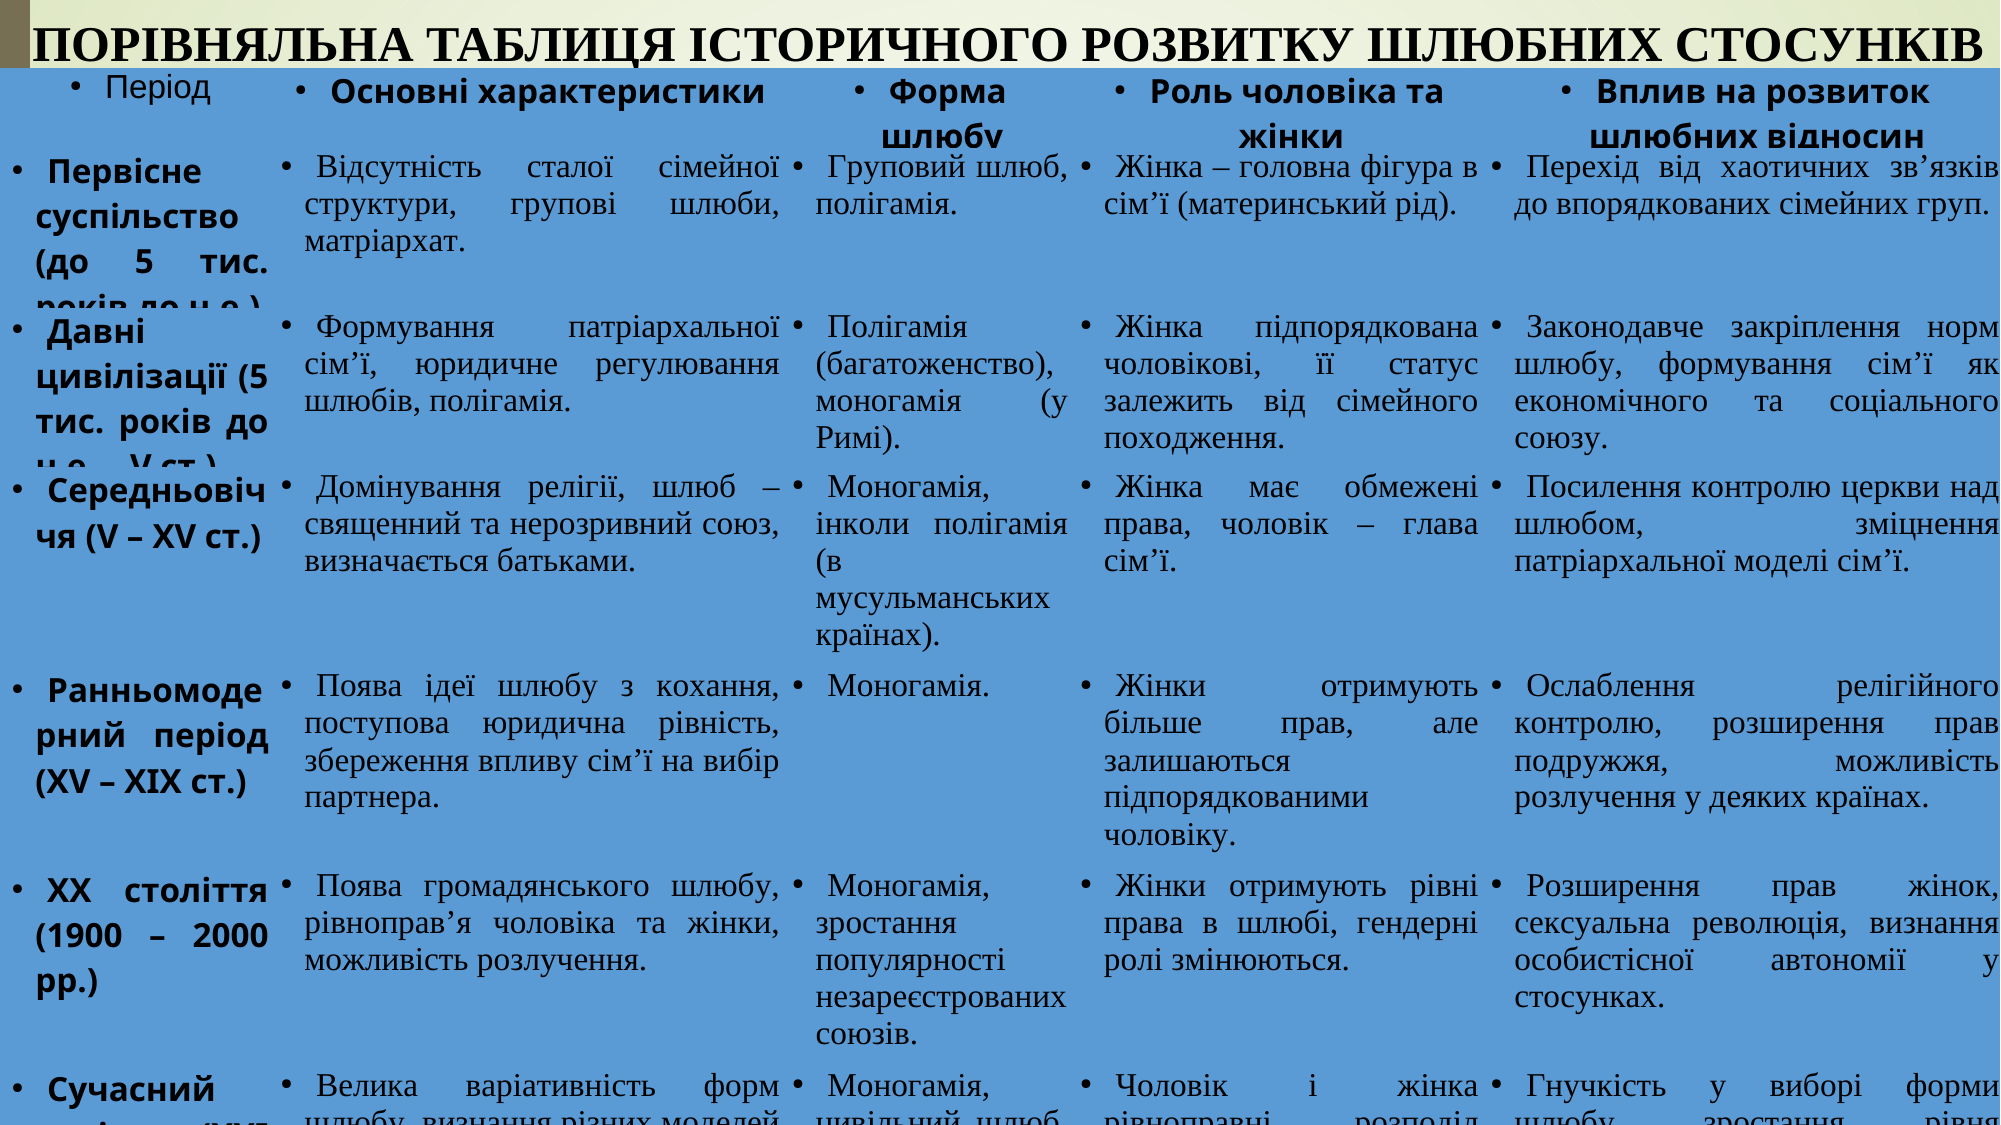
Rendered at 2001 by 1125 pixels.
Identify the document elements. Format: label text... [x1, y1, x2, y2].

table_cell Чоловік і жінка рівноправні, розподіл ролей у сім’ї залежить від домовленостей. [1068, 1066, 1479, 1125]
table_cell Поява ідеї шлюбу з кохання, поступова юридична рівність, збереження впливу сім’ї на вибір партнера. [269, 667, 780, 867]
table_header Основні характеристики [269, 68, 780, 148]
table_cell Жінка – головна фігура в сім’ї (материнський рід). [1068, 148, 1479, 308]
table_cell Груповий шлюб, полігамія. [780, 148, 1068, 308]
table_cell Полігамія (багатоженство), моногамія (у Римі). [780, 308, 1068, 467]
table_cell Моногамія. [780, 667, 1068, 867]
table_cell Формування патріархальної сім’ї, юридичне регулювання шлюбів, полігамія. [269, 308, 780, 467]
table_cell Жінка підпорядкована чоловікові, її статус залежить від сімейного походження. [1068, 308, 1479, 467]
table_cell Велика варіативність форм шлюбу, визнання різних моделей сімейних відносин, гендерна рівність. [269, 1066, 780, 1125]
table_cell Давні цивілізації (5 тис. років до н.е. – V ст.) [0, 308, 269, 467]
table_cell Жінки отримують рівні права в шлюбі, гендерні ролі змінюються. [1068, 867, 1479, 1066]
table_cell Ослаблення релігійного контролю, розширення прав подружжя, можливість розлучення у деяких країнах. [1479, 667, 2000, 867]
table_cell Посилення контролю церкви над шлюбом, зміцнення патріархальної моделі сім’ї. [1479, 467, 2000, 667]
table_cell Середньовіччя (V – XV ст.) [0, 467, 269, 667]
table_cell Сучасний період (XXI ст.) [0, 1066, 269, 1125]
table_cell Первісне суспільство (до 5 тис. років до н.е.) [0, 148, 269, 308]
table_cell Законодавче закріплення норм шлюбу, формування сім’ї як економічного та соціального союзу. [1479, 308, 2000, 467]
table_cell Гнучкість у виборі форми шлюбу, зростання рівня індивідуальної свободи та автономії. [1479, 1066, 2000, 1125]
table_cell Перехід від хаотичних зв’язків до впорядкованих сімейних груп. [1479, 148, 2000, 308]
table_cell Моногамія, зростання популярності незареєстрованих союзів. [780, 867, 1068, 1066]
table_cell Розширення прав жінок, сексуальна революція, визнання особистісної автономії у стосунках. [1479, 867, 2000, 1066]
text_box ПОРІВНЯЛЬНА ТАБЛИЦЯ ІСТОРИЧНОГО РОЗВИТКУ ШЛЮБНИХ СТОСУНКІВ [0, 0, 2000, 68]
table_cell Відсутність сталої сімейної структури, групові шлюби, матріархат. [269, 148, 780, 308]
table_cell Ранньомодерний період (XV – XIX ст.) [0, 667, 269, 867]
table_header Роль чоловіка та жінки [1068, 68, 1479, 148]
table_cell Жінки отримують більше прав, але залишаються підпорядкованими чоловіку. [1068, 667, 1479, 867]
table_cell XX століття (1900 – 2000 рр.) [0, 867, 269, 1066]
table_cell Жінка має обмежені права, чоловік – глава сім’ї. [1068, 467, 1479, 667]
table_header Форма шлюбу [780, 68, 1068, 148]
table_header Вплив на розвиток шлюбних відносин [1479, 68, 2000, 148]
table_header Період [0, 68, 269, 148]
table_cell Домінування релігії, шлюб – священний та нерозривний союз, визначається батьками. [269, 467, 780, 667]
table_cell Моногамія, цивільний шлюб, партнерські союзи, одностатеві шлюби. [780, 1066, 1068, 1125]
table_cell Поява громадянського шлюбу, рівноправ’я чоловіка та жінки, можливість розлучення. [269, 867, 780, 1066]
table_cell Моногамія, інколи полігамія (в мусульманських країнах). [780, 467, 1068, 667]
